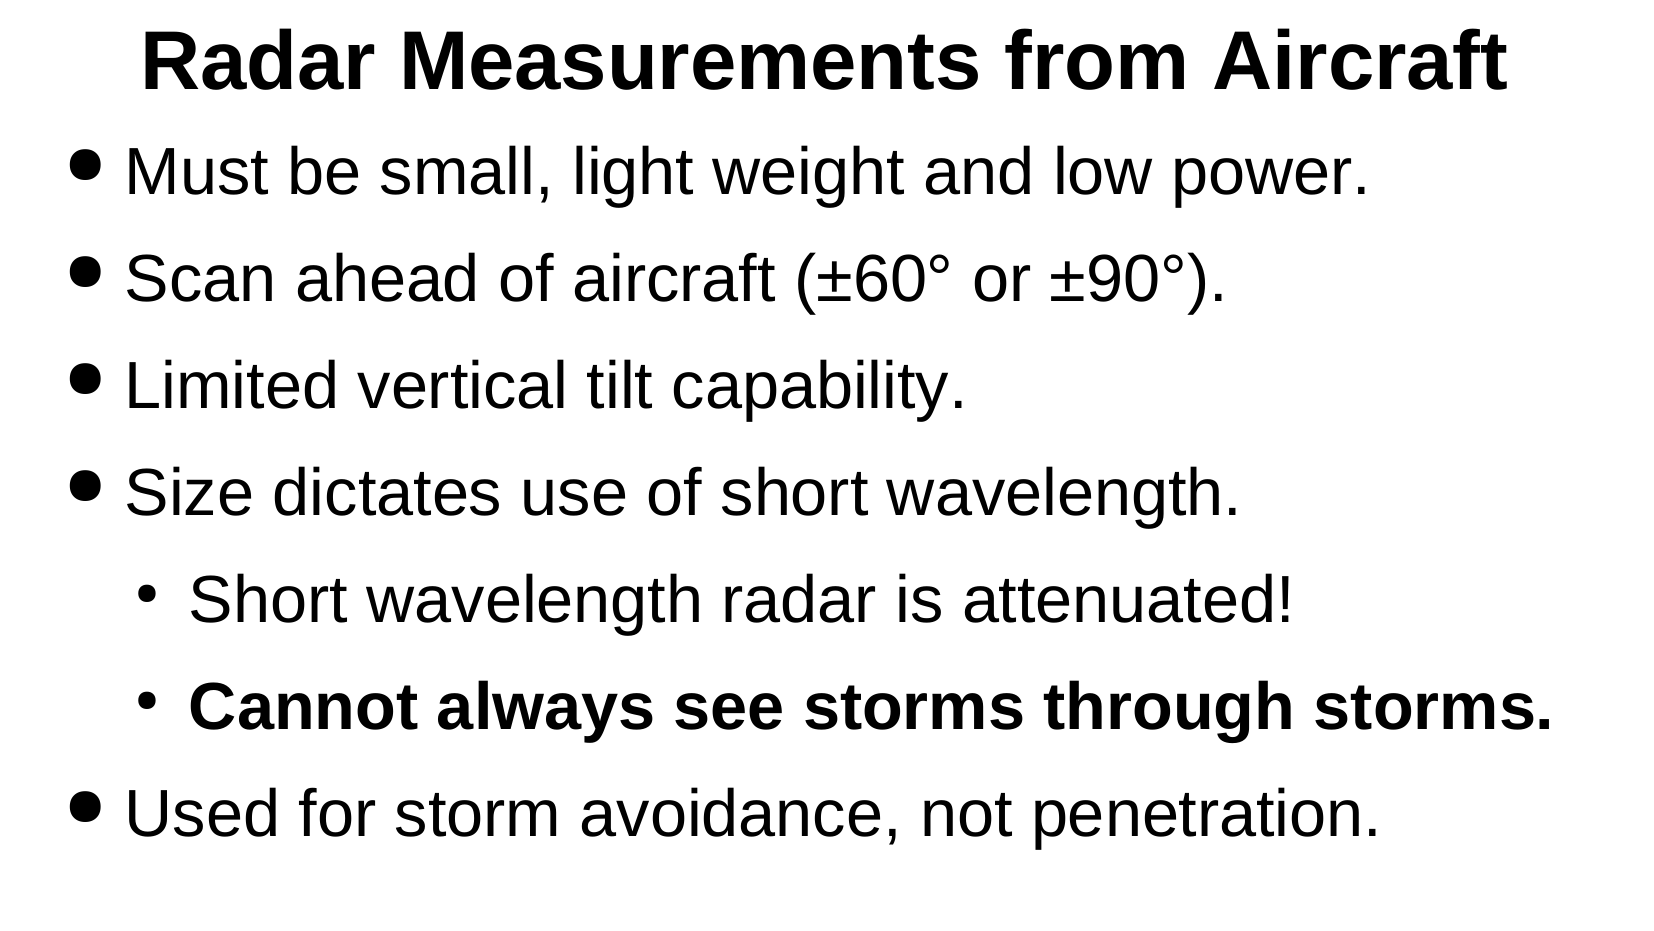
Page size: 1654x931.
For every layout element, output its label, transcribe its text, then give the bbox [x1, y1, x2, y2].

text_box Must be small, light weight and low power. Scan ahead of aircraft (±60° or ±90°). Limited vertical tilt capability. Size dictates use of short wavelength. Short wavelength radar is attenuated! Cannot always see storms through storms. Used for storm avoidance, not penetration. [31, 120, 1637, 857]
title Radar Measurements from Aircraft [0, 5, 1654, 107]
